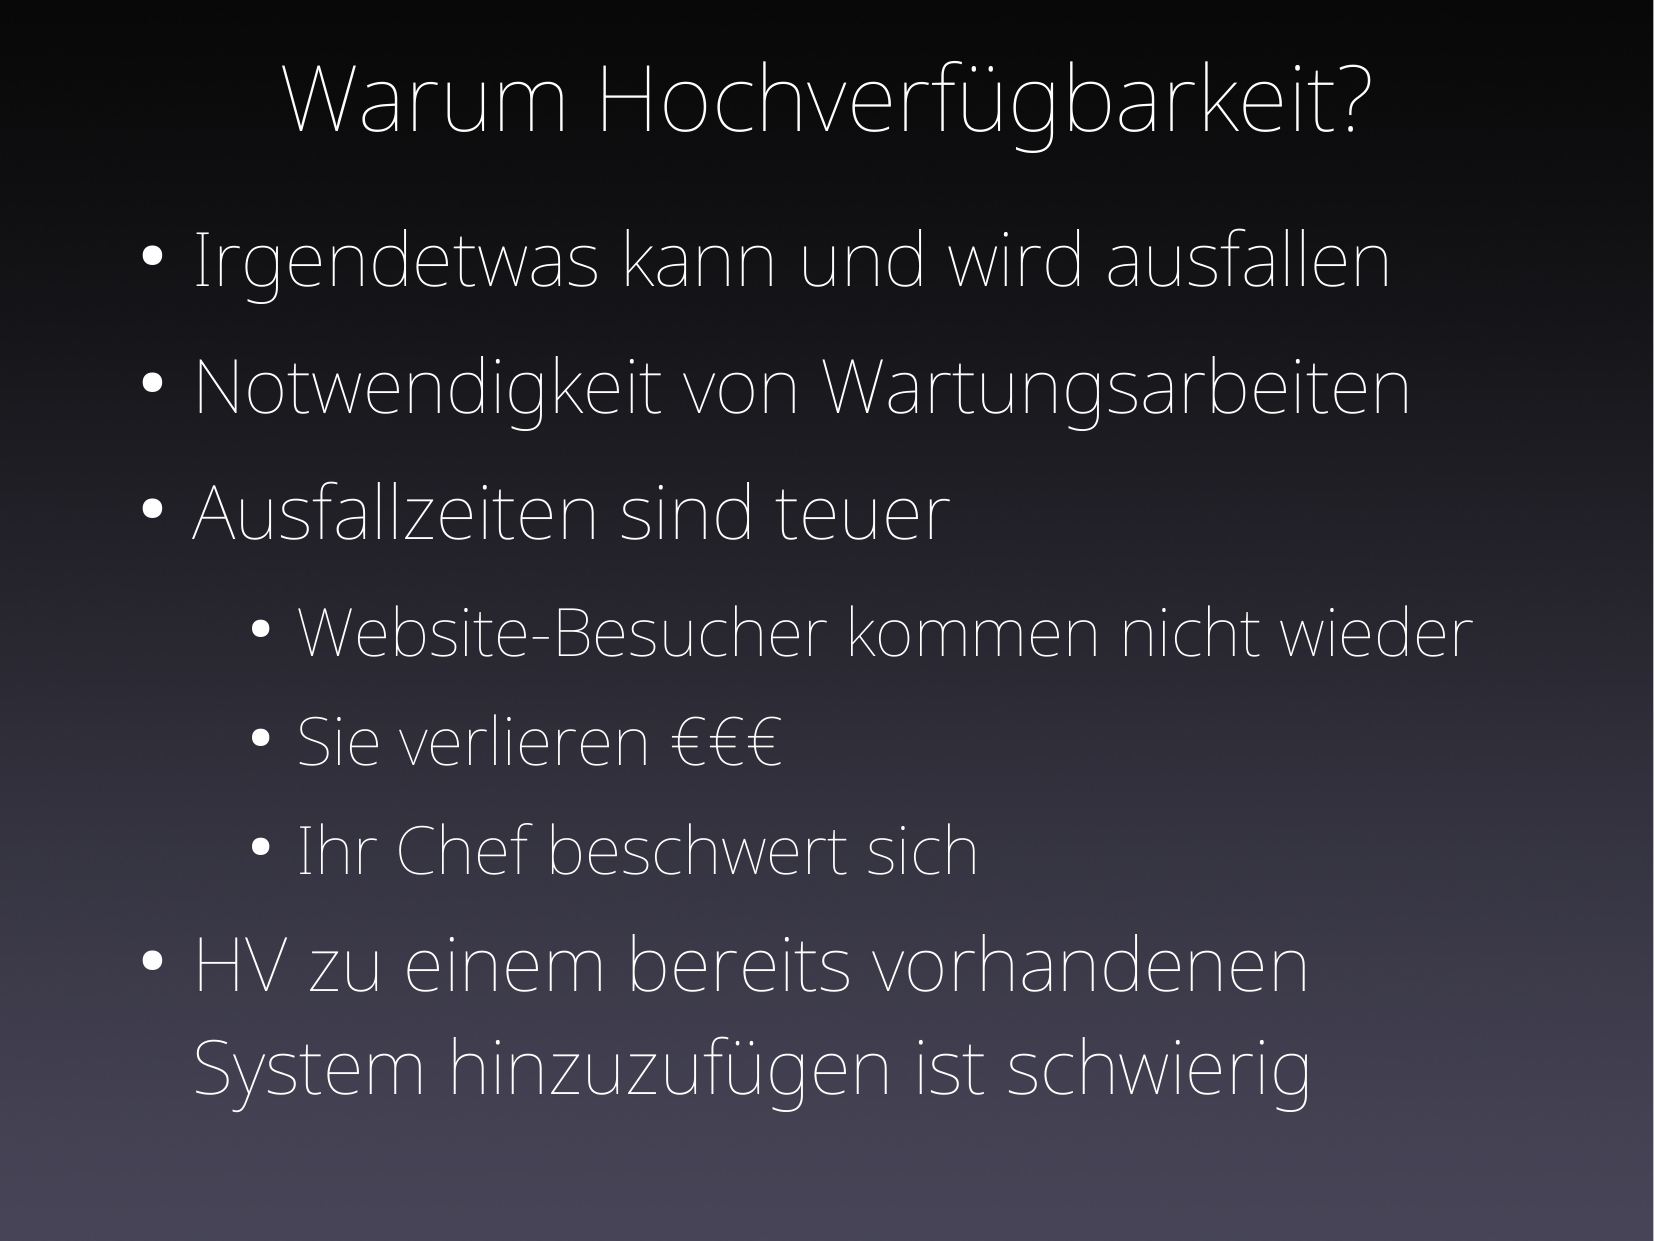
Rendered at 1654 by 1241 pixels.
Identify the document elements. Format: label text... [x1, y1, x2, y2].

list Irgendetwas kann und wird ausfallen Notwendigkeit von Wartungsarbeiten Ausfallzeiten sind teuer Website-Besucher kommen nicht wieder Sie verlieren €€€ Ihr Chef beschwert sich HV zu einem bereits vorhandenen System hinzuzufügen ist schwierig [121, 206, 1534, 1182]
picture [0, 0, 1654, 1241]
title Warum Hochverfügbarkeit? [121, 41, 1534, 150]
